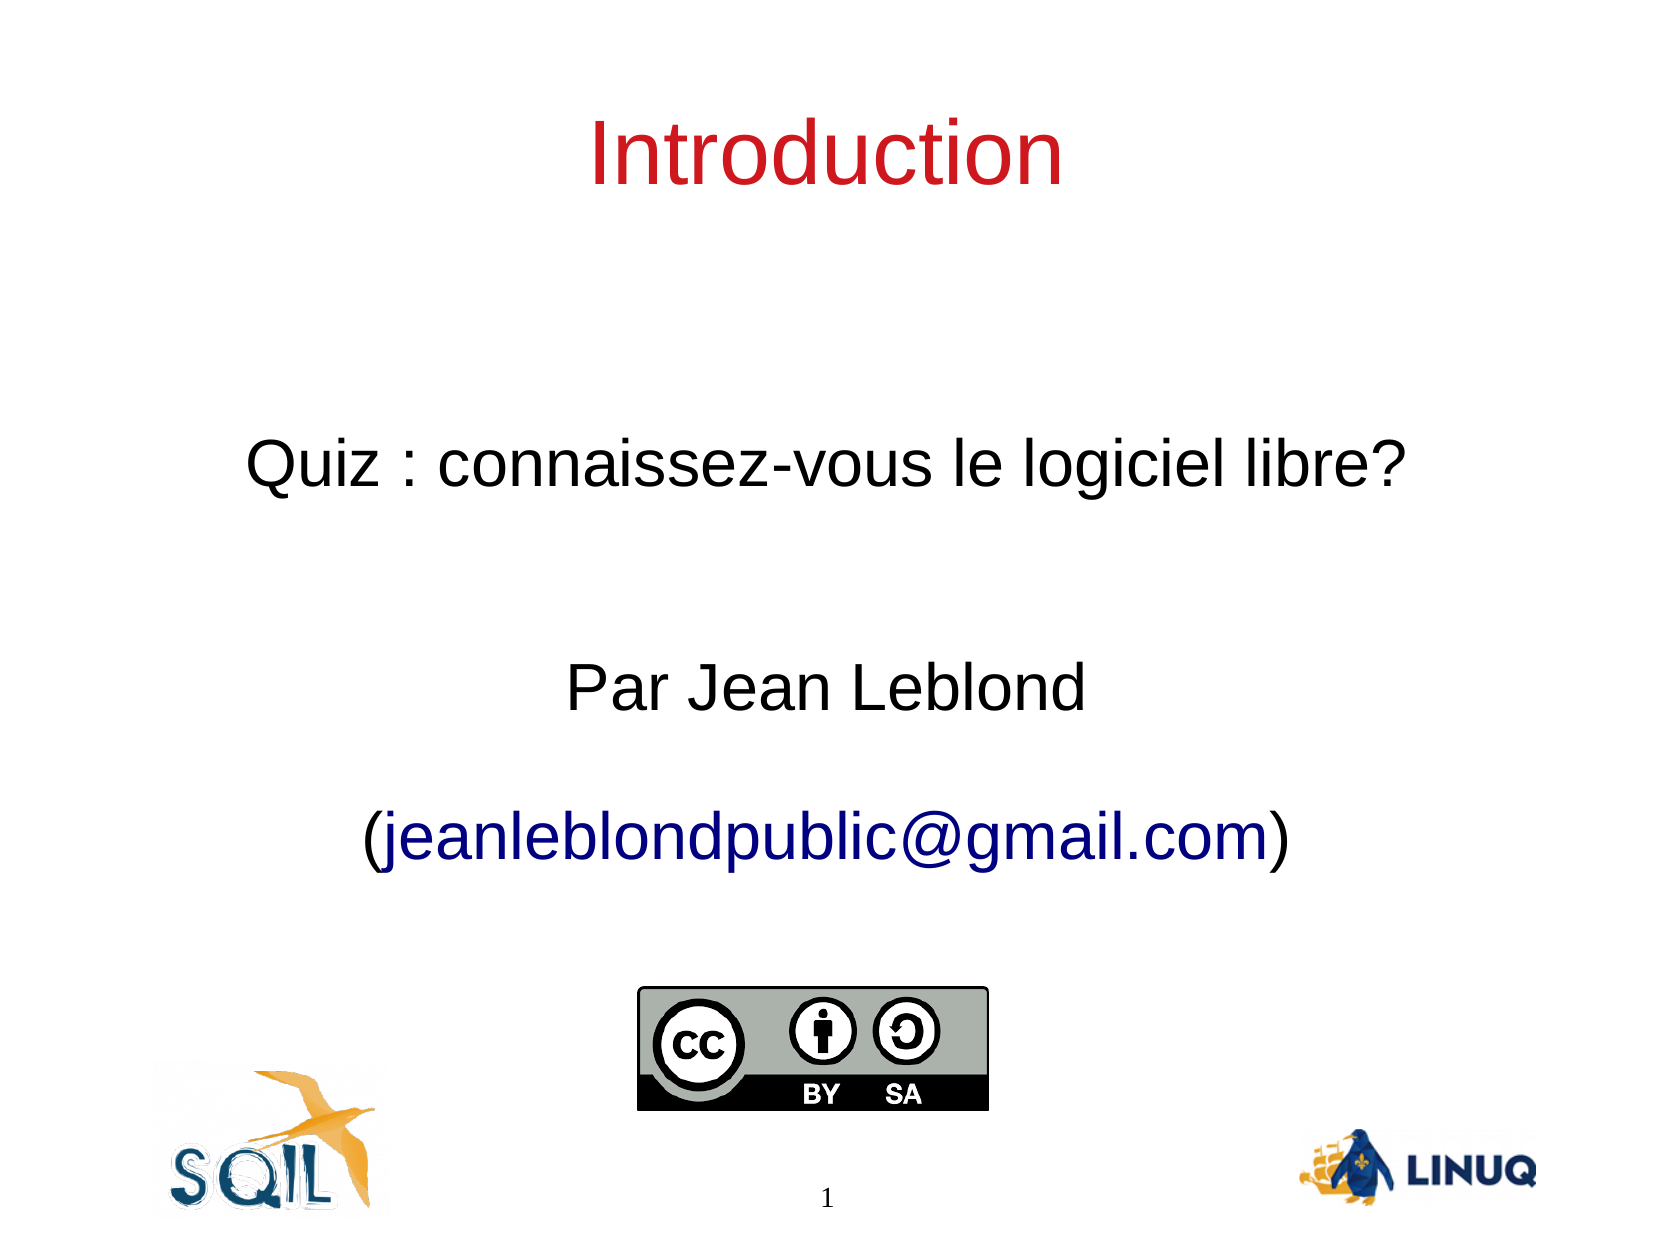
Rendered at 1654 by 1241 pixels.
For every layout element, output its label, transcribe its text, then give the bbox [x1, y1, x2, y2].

title Introduction [82, 49, 1571, 257]
picture [637, 986, 989, 1111]
picture [1299, 1129, 1536, 1206]
picture [153, 1060, 390, 1220]
subtitle Quiz : connaissez-vous le logiciel libre? Par Jean Leblond (jeanleblondpublic@gmail.com) [82, 290, 1571, 1010]
